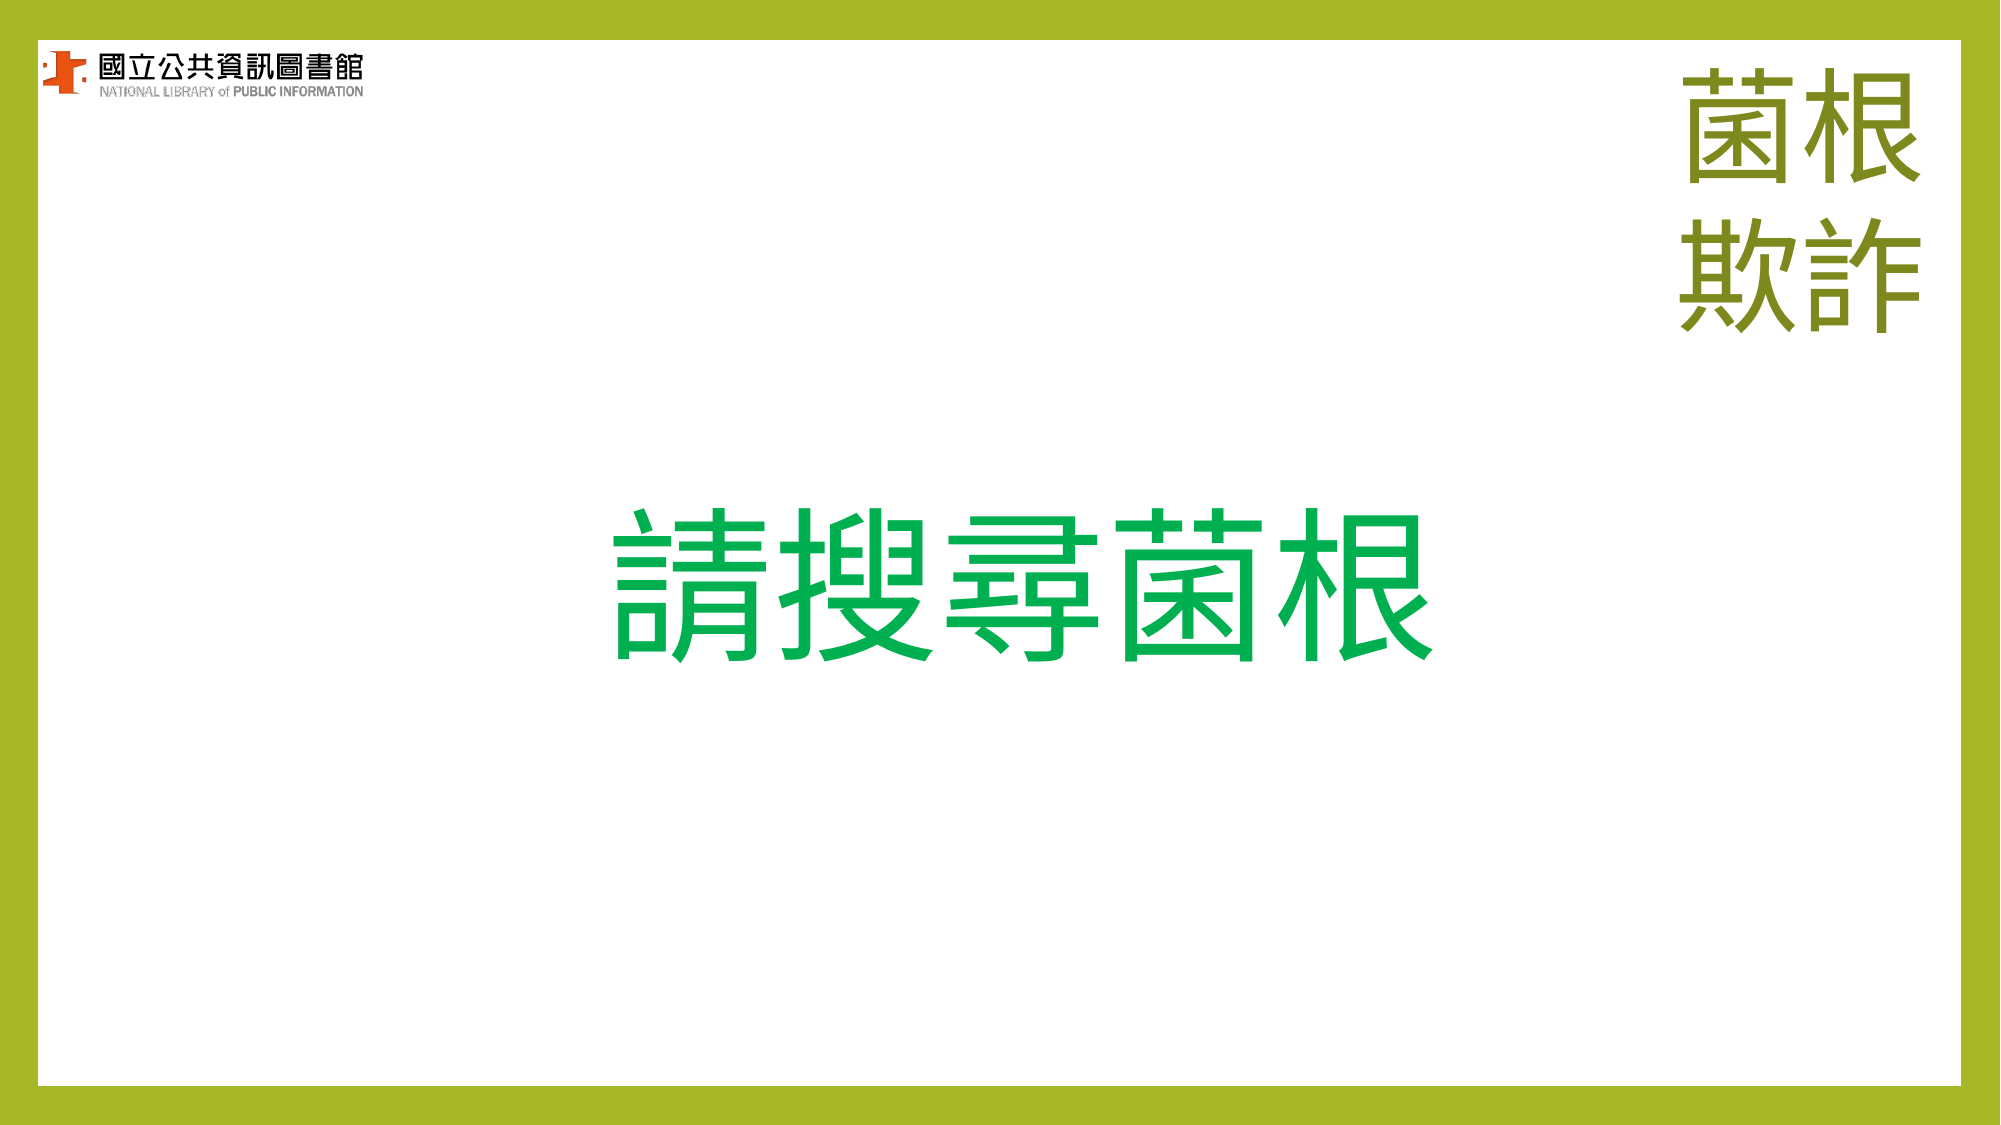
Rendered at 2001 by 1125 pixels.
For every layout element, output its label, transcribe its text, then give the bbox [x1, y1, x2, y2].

text_box 菌根欺詐 [1660, 40, 1957, 359]
text_box 請搜尋菌根 [591, 474, 1463, 692]
